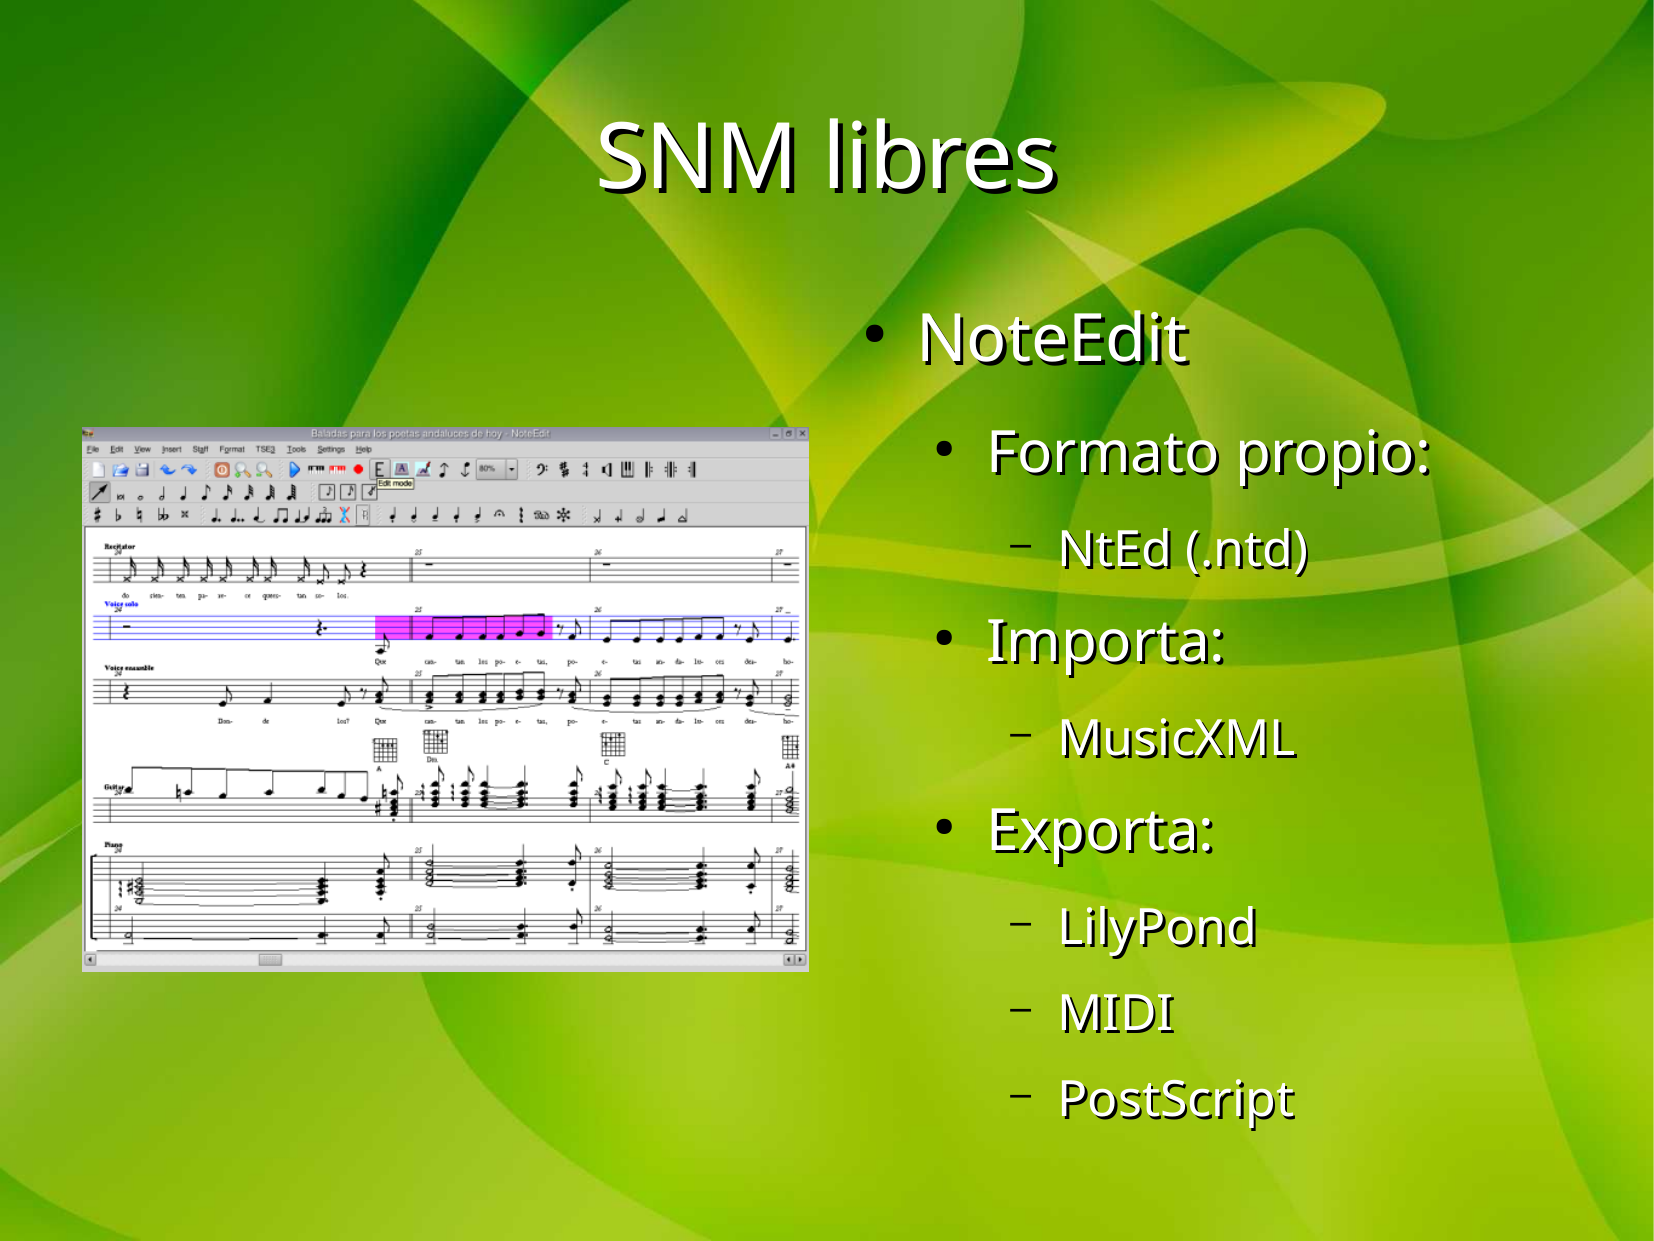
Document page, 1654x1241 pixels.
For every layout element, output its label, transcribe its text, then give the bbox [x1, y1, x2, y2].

list NoteEdit Formato propio: NtEd (.ntd) Importa: MusicXML Exporta: LilyPond MIDI PostScript [845, 290, 1572, 1109]
title SNM libres [82, 49, 1571, 257]
picture [0, 0, 1654, 1241]
